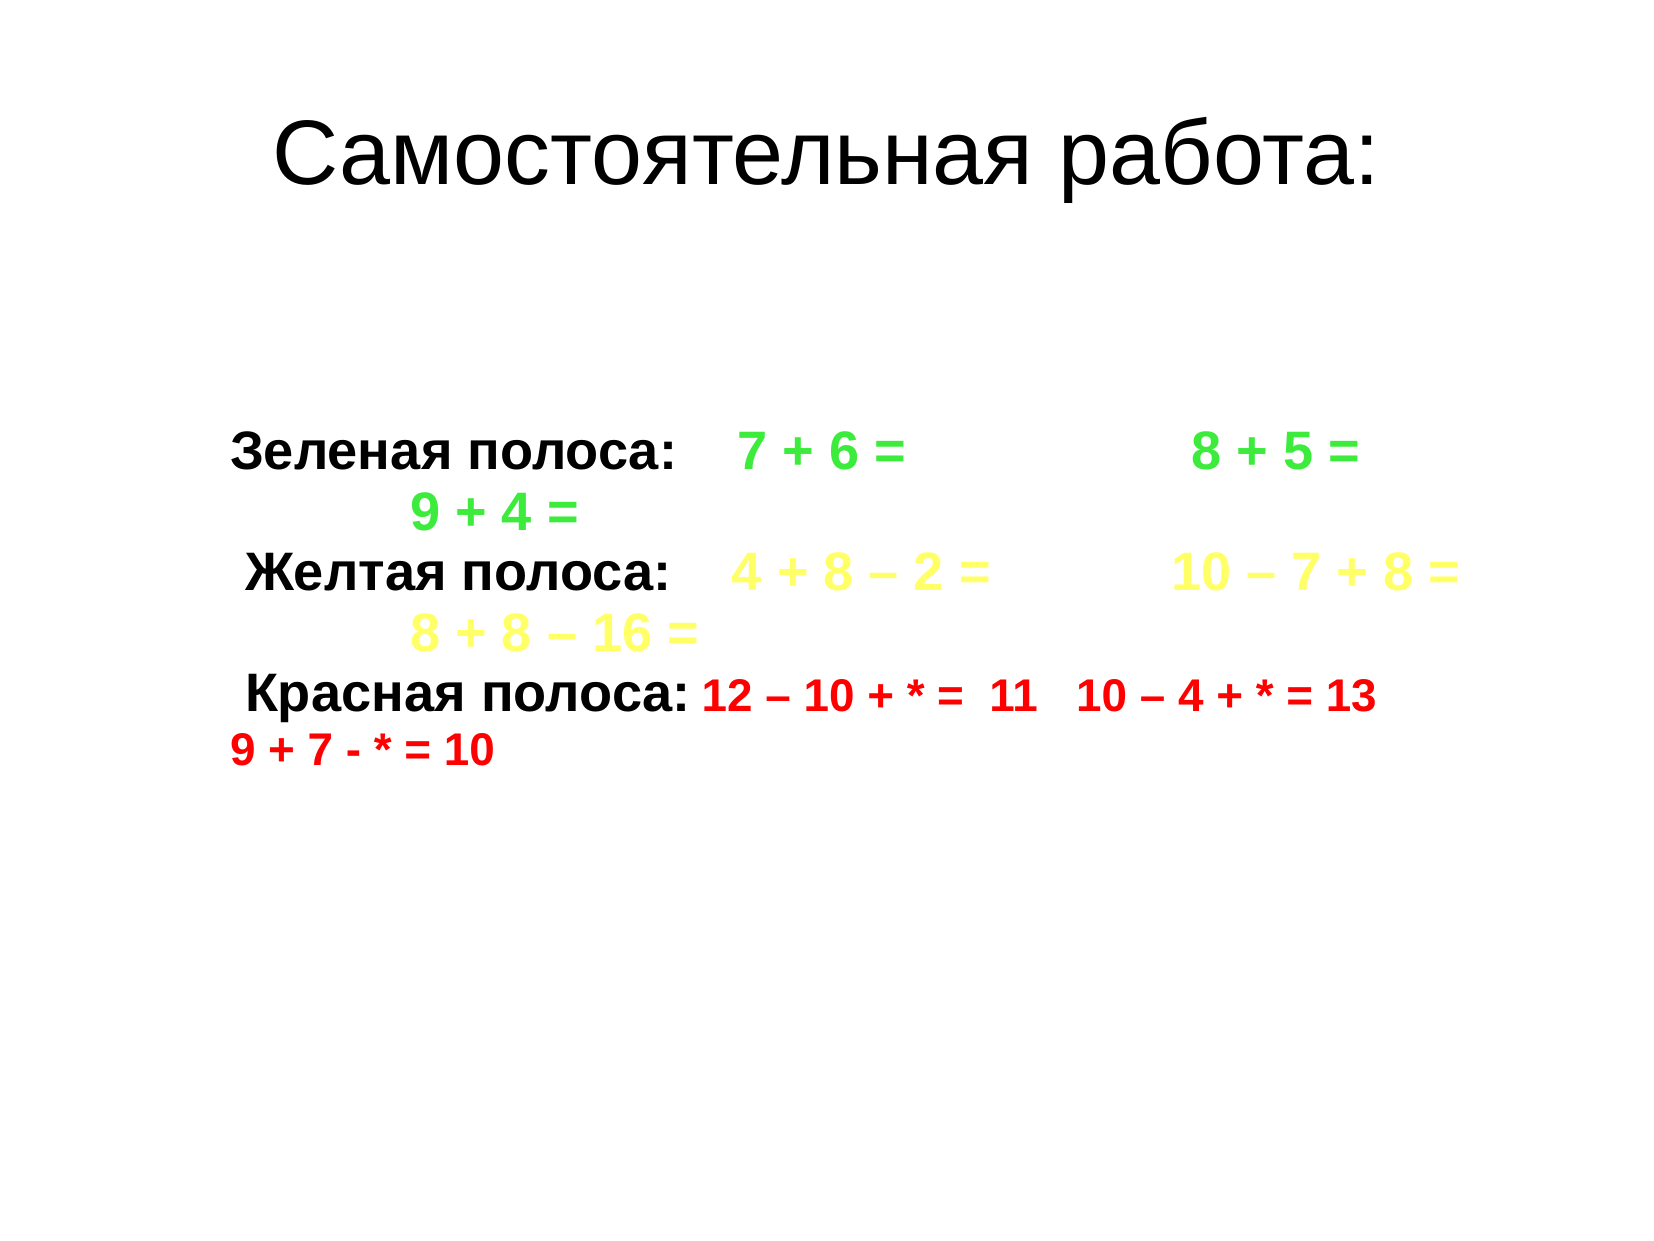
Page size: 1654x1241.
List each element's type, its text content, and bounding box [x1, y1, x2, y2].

title Самостоятельная работа: [82, 49, 1571, 257]
text_box Зеленая полоса: 7 + 6 = 8 + 5 = 9 + 4 = Желтая полоса: 4 + 8 – 2 = 10 – 7 + 8 = 8 + 8 – 16 = Красная полоса: 12 – 10 + * = 11 10 – 4 + * = 13 9 + 7 - * = 10 [215, 413, 1477, 916]
